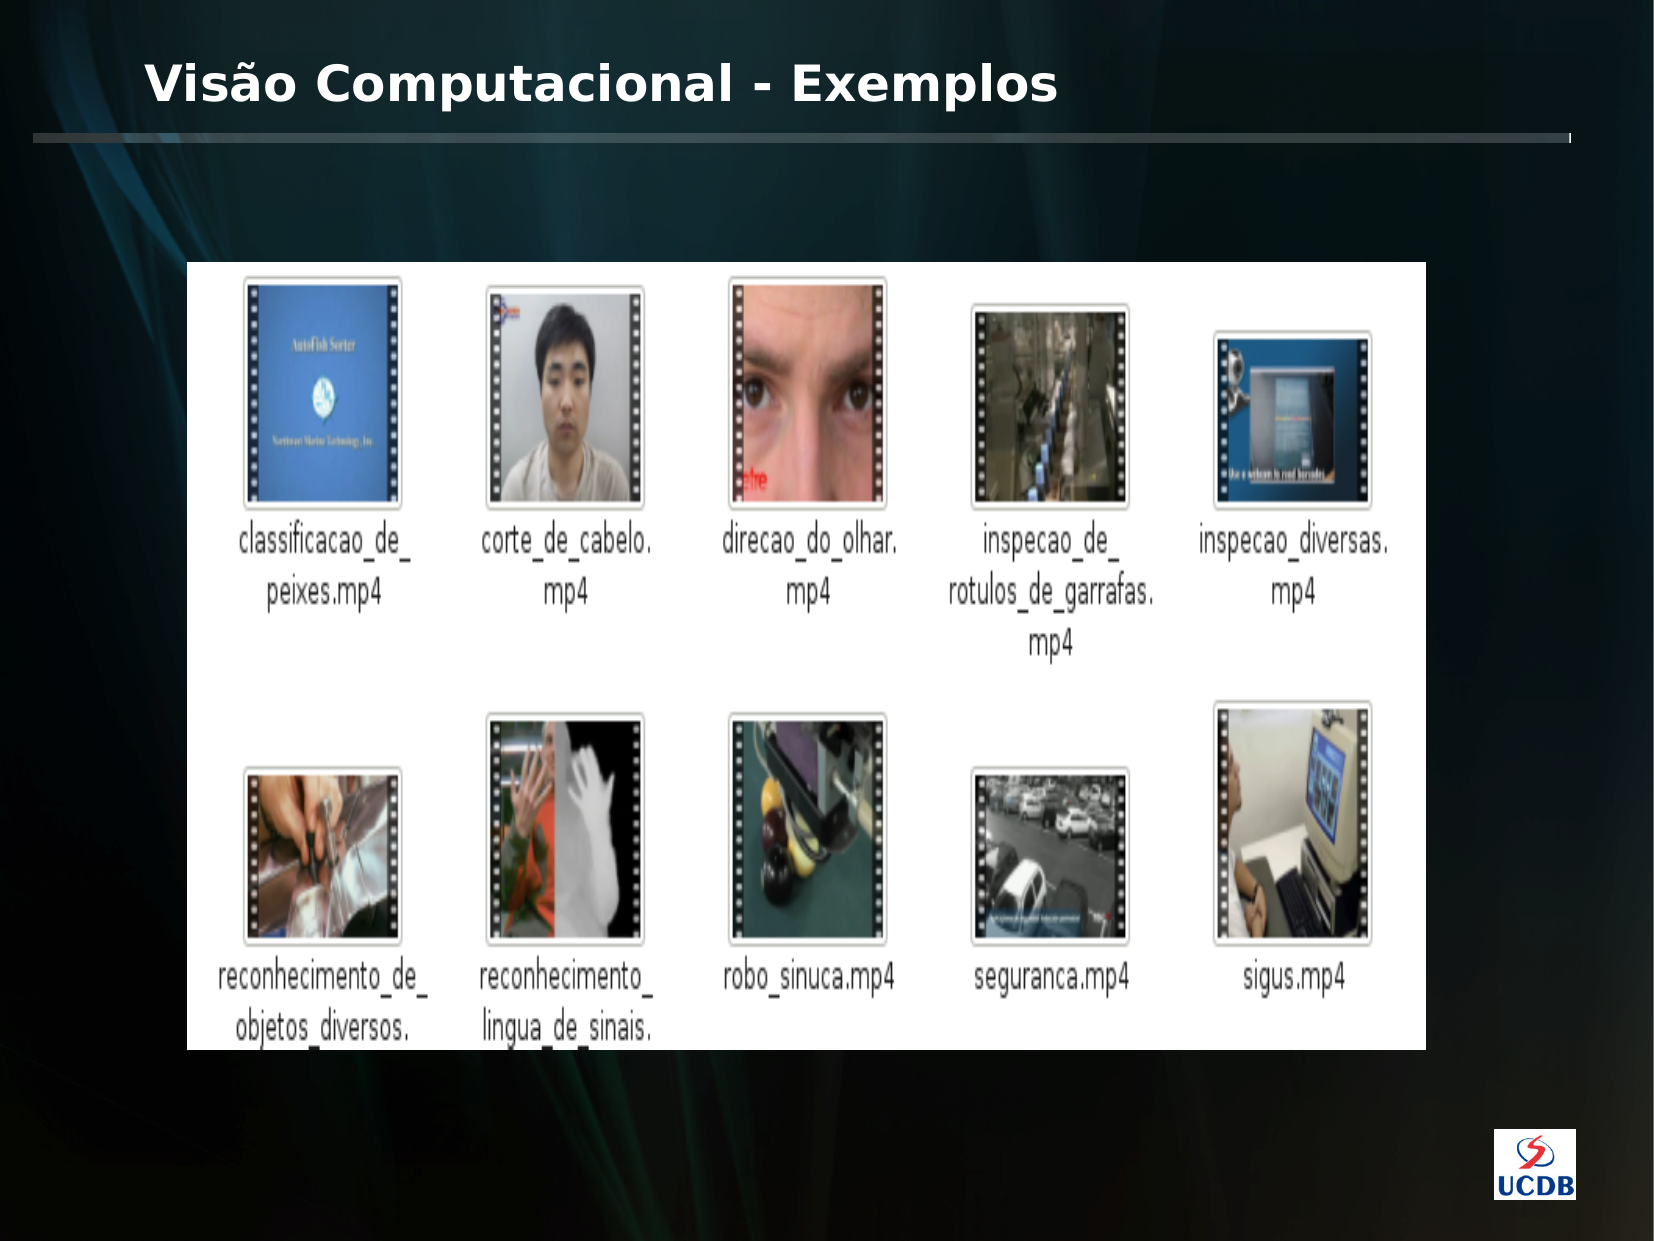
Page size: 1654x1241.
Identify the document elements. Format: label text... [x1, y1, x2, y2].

text_box Visão Computacional - Exemplos [129, 45, 1075, 119]
picture [0, 0, 1654, 1241]
